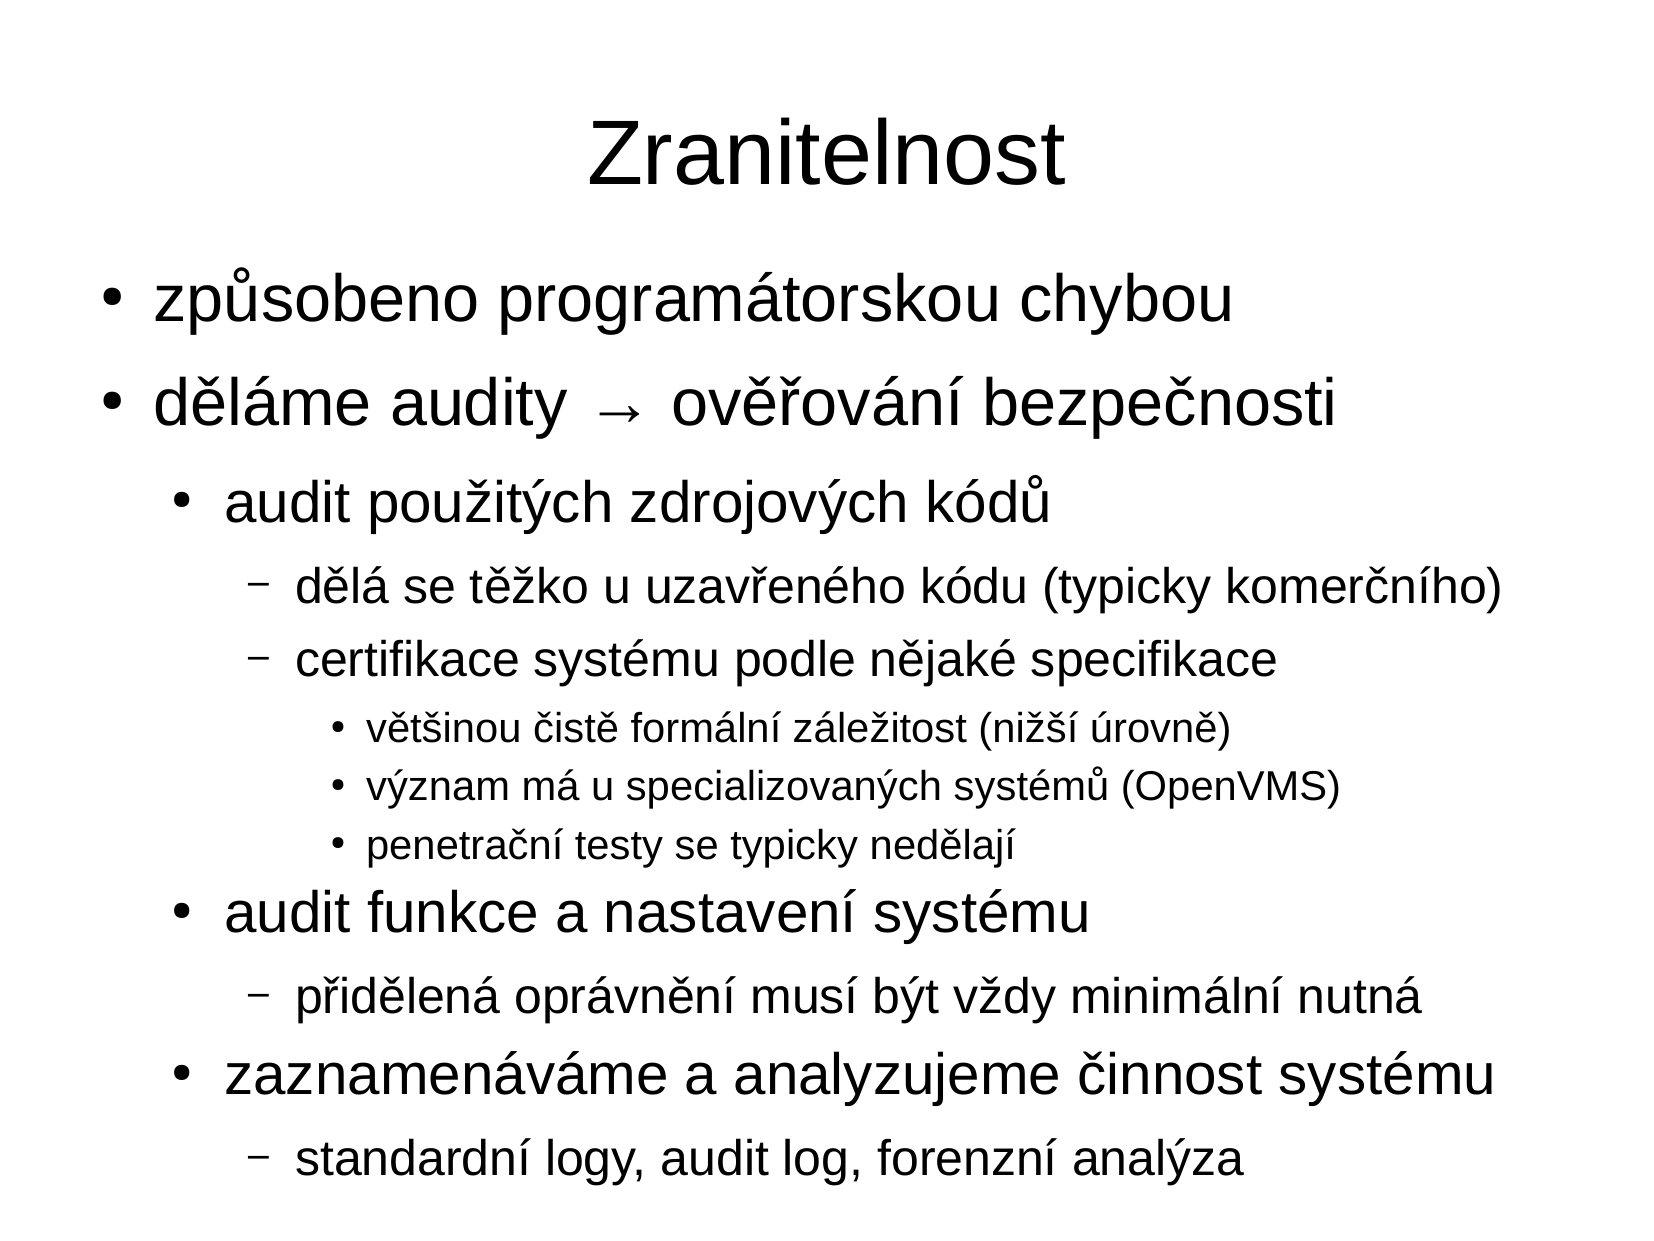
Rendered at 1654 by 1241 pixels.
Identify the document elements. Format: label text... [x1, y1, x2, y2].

title Zranitelnost [82, 56, 1571, 250]
list způsobeno programátorskou chybou děláme audity → ověřování bezpečnosti audit použitých zdrojových kódů dělá se těžko u uzavřeného kódu (typicky komerčního) certifikace systému podle nějaké specifikace většinou čistě formální záležitost (nižší úrovně) význam má u specializovaných systémů (OpenVMS) penetrační testy se typicky nedělají audit funkce a nastavení systému přidělená oprávnění musí být vždy minimální nutná zaznamenáváme a analyzujeme činnost systému standardní logy, audit log, forenzní analýza [82, 260, 1571, 1187]
